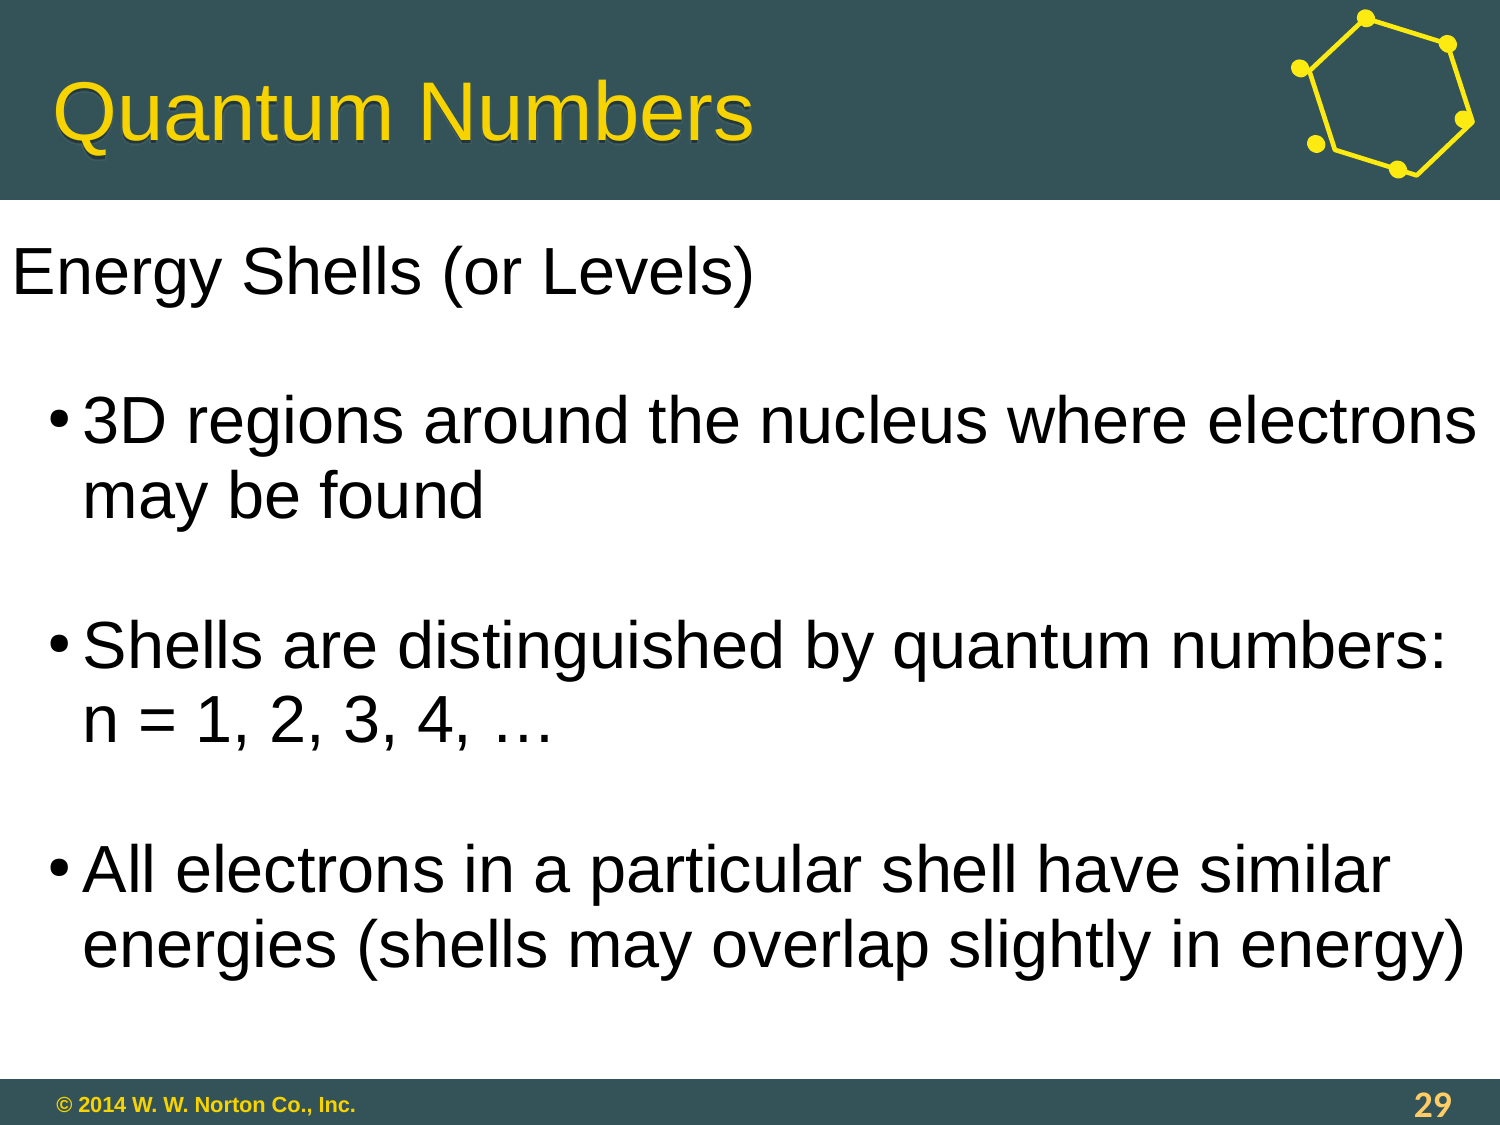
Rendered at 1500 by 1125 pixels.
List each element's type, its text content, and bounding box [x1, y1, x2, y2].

title Quantum Numbers [37, 19, 1118, 195]
text_box Energy Shells (or Levels) 3D regions around the nucleus where electrons may be found Shells are distinguished by quantum numbers: n = 1, 2, 3, 4, … All electrons in a particular shell have similar energies (shells may overlap slightly in energy) [11, 224, 1500, 1066]
slide_number <number> [1398, 1076, 1468, 1125]
